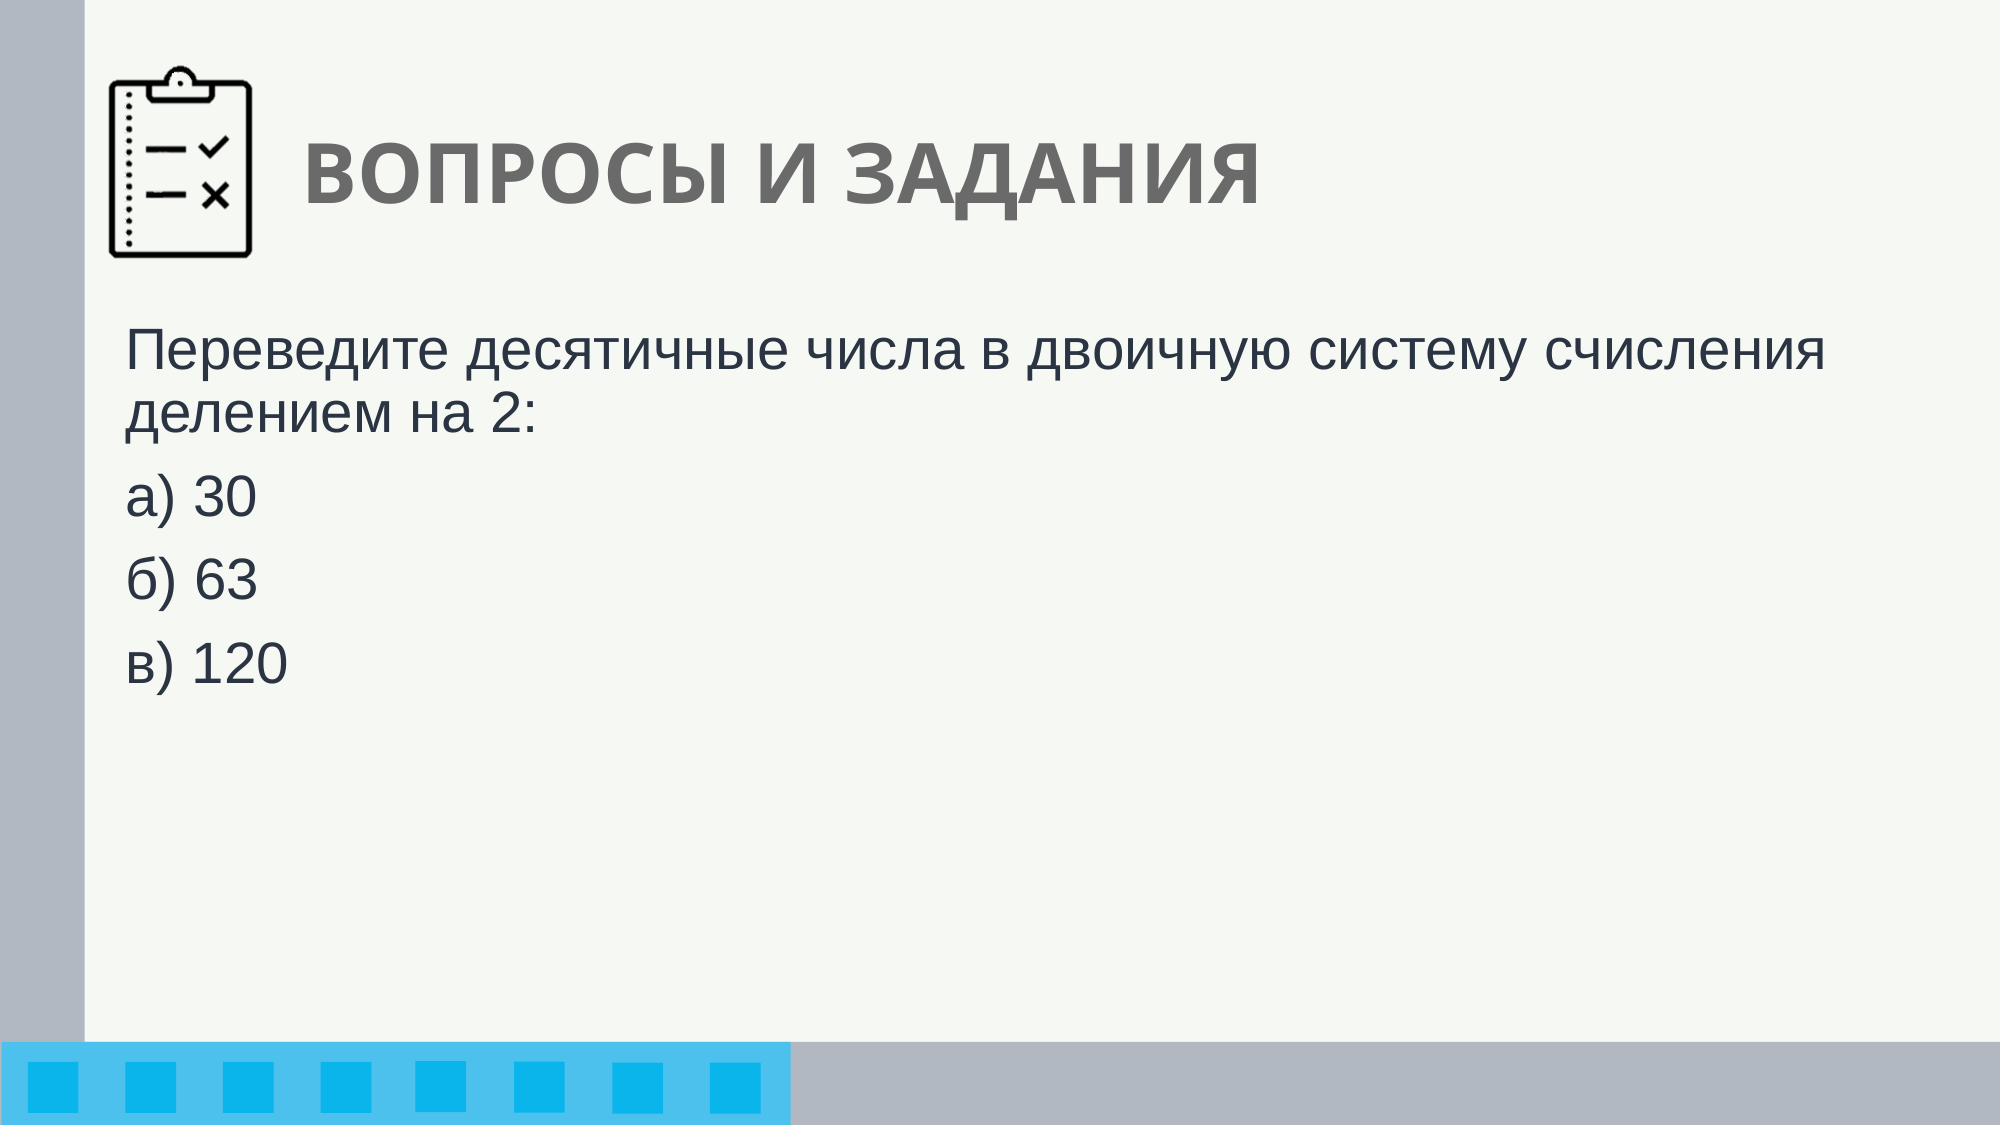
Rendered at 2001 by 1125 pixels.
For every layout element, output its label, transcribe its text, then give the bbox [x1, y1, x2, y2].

list Переведите десятичные числа в двоичную систему счисления делением на 2: а) 30 б) 63 в) 120 [110, 311, 1892, 1058]
picture [85, 54, 286, 286]
title ВОПРОСЫ И ЗАДАНИЯ [285, 67, 1892, 286]
